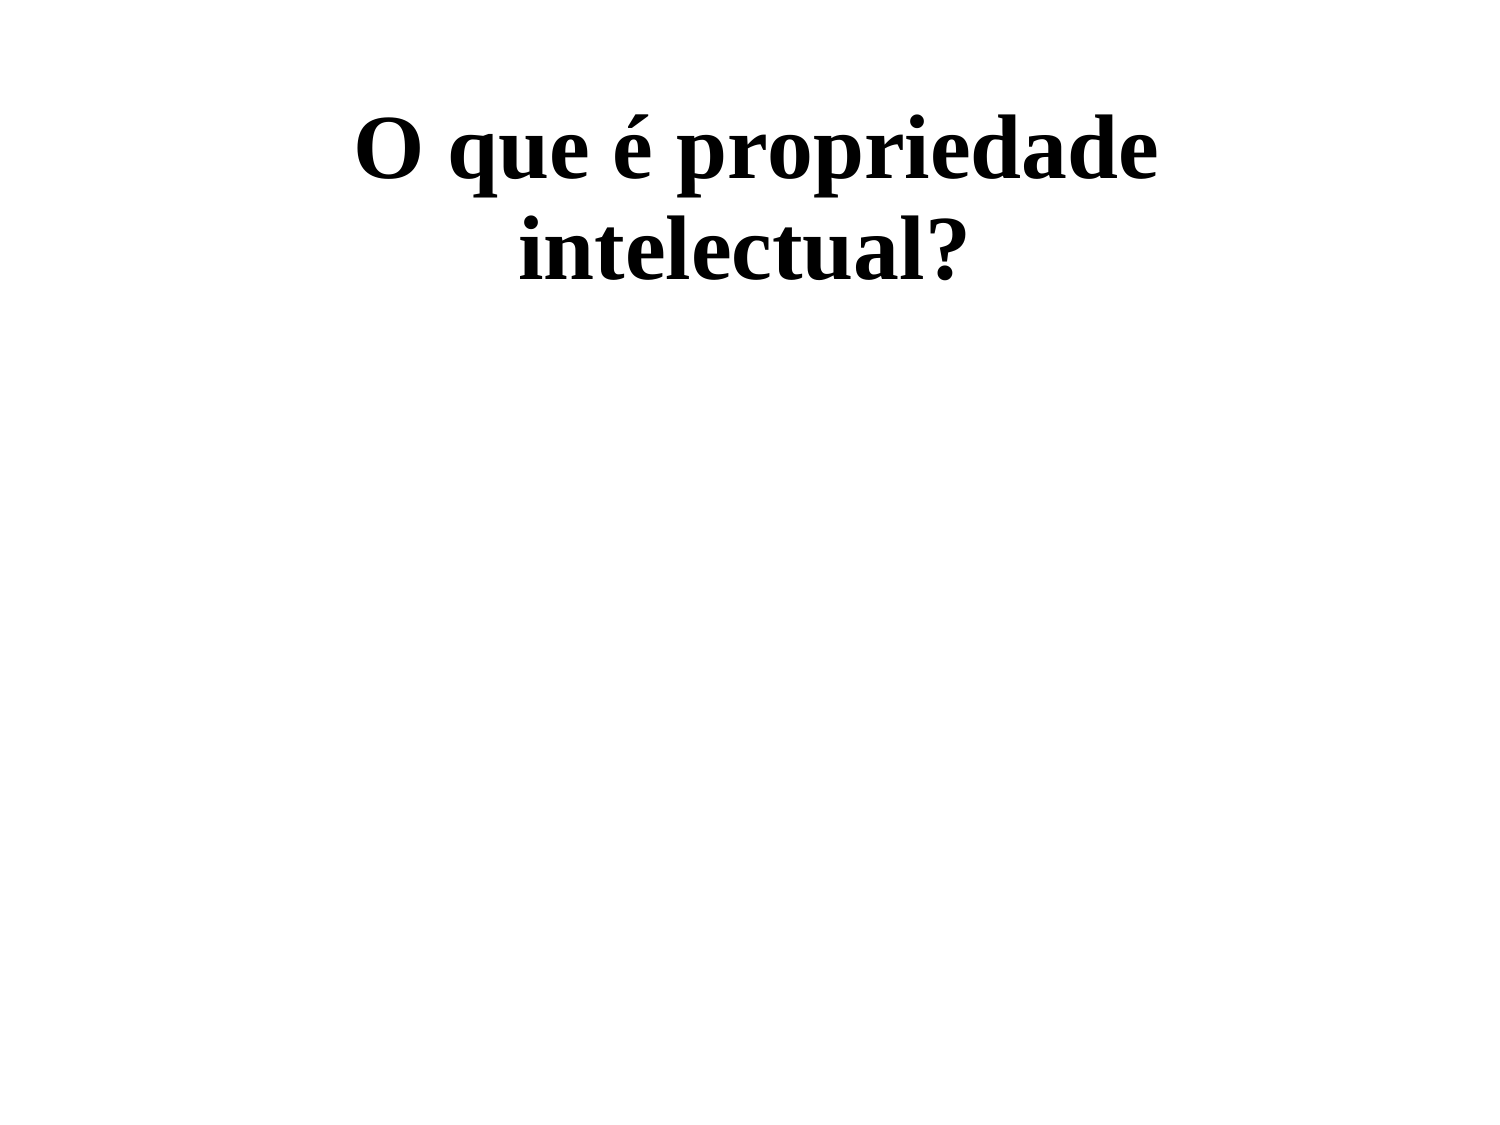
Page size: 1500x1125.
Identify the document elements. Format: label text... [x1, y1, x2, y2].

title O que é propriedade intelectual? [118, 85, 1394, 312]
